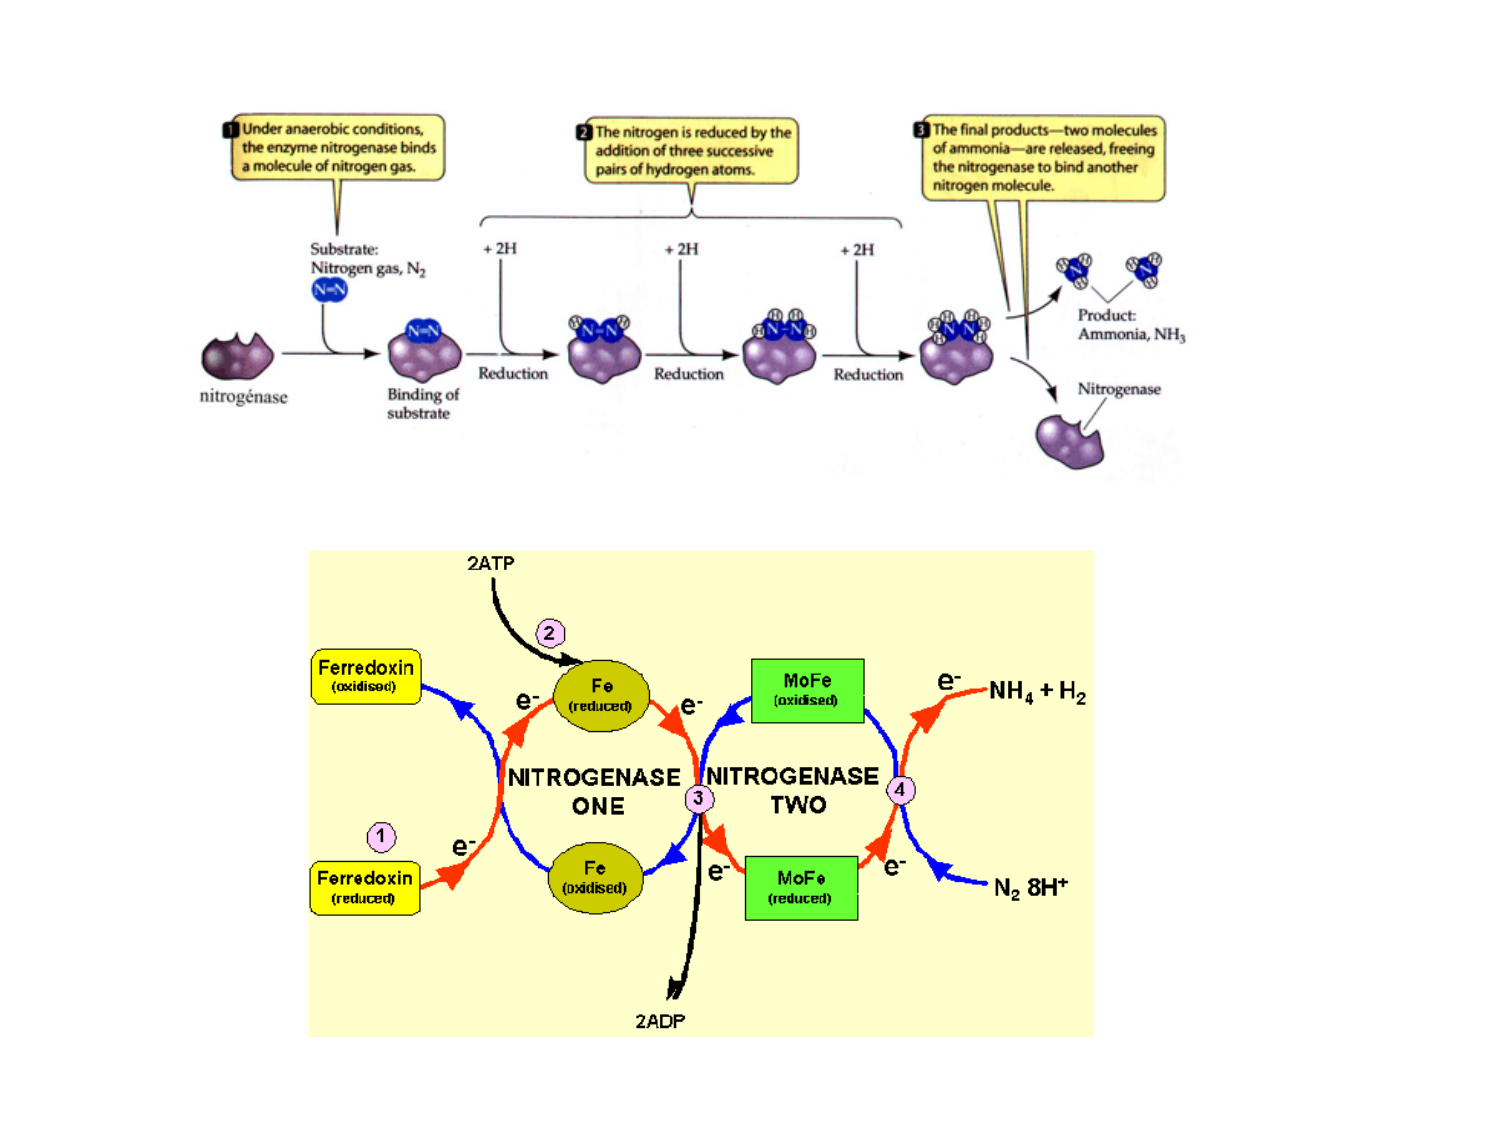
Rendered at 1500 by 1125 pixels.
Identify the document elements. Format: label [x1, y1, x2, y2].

picture [183, 90, 1199, 485]
picture [301, 550, 1105, 1037]
